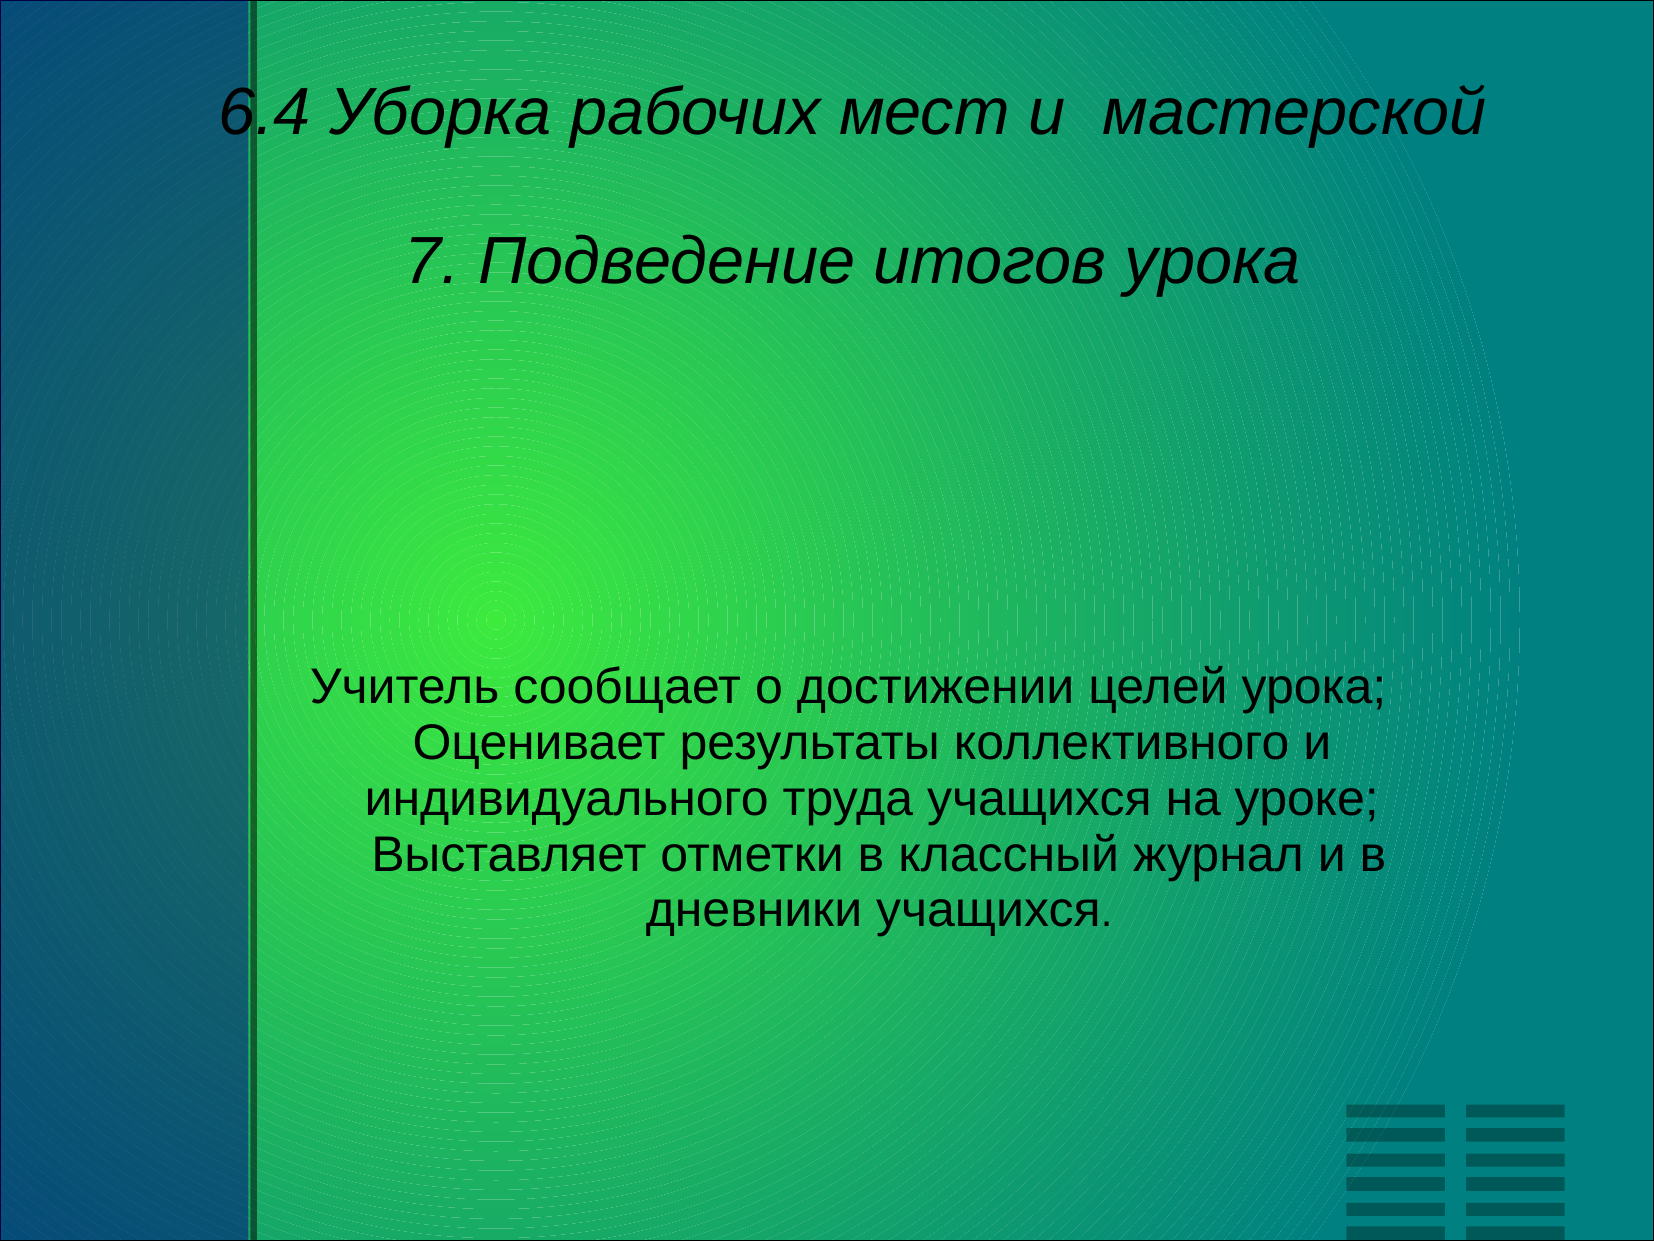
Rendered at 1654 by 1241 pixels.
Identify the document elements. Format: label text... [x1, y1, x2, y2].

text_box 6.4 Уборка рабочих мест и мастерской 7. Подведение итогов урока [127, 66, 1556, 605]
text_box Учитель сообщает о достижении целей урока; Оценивает результаты коллективного и индивидуального труда учащихся на уроке; Выставляет отметки в классный журнал и в дневники учащихся. [265, 651, 1409, 945]
